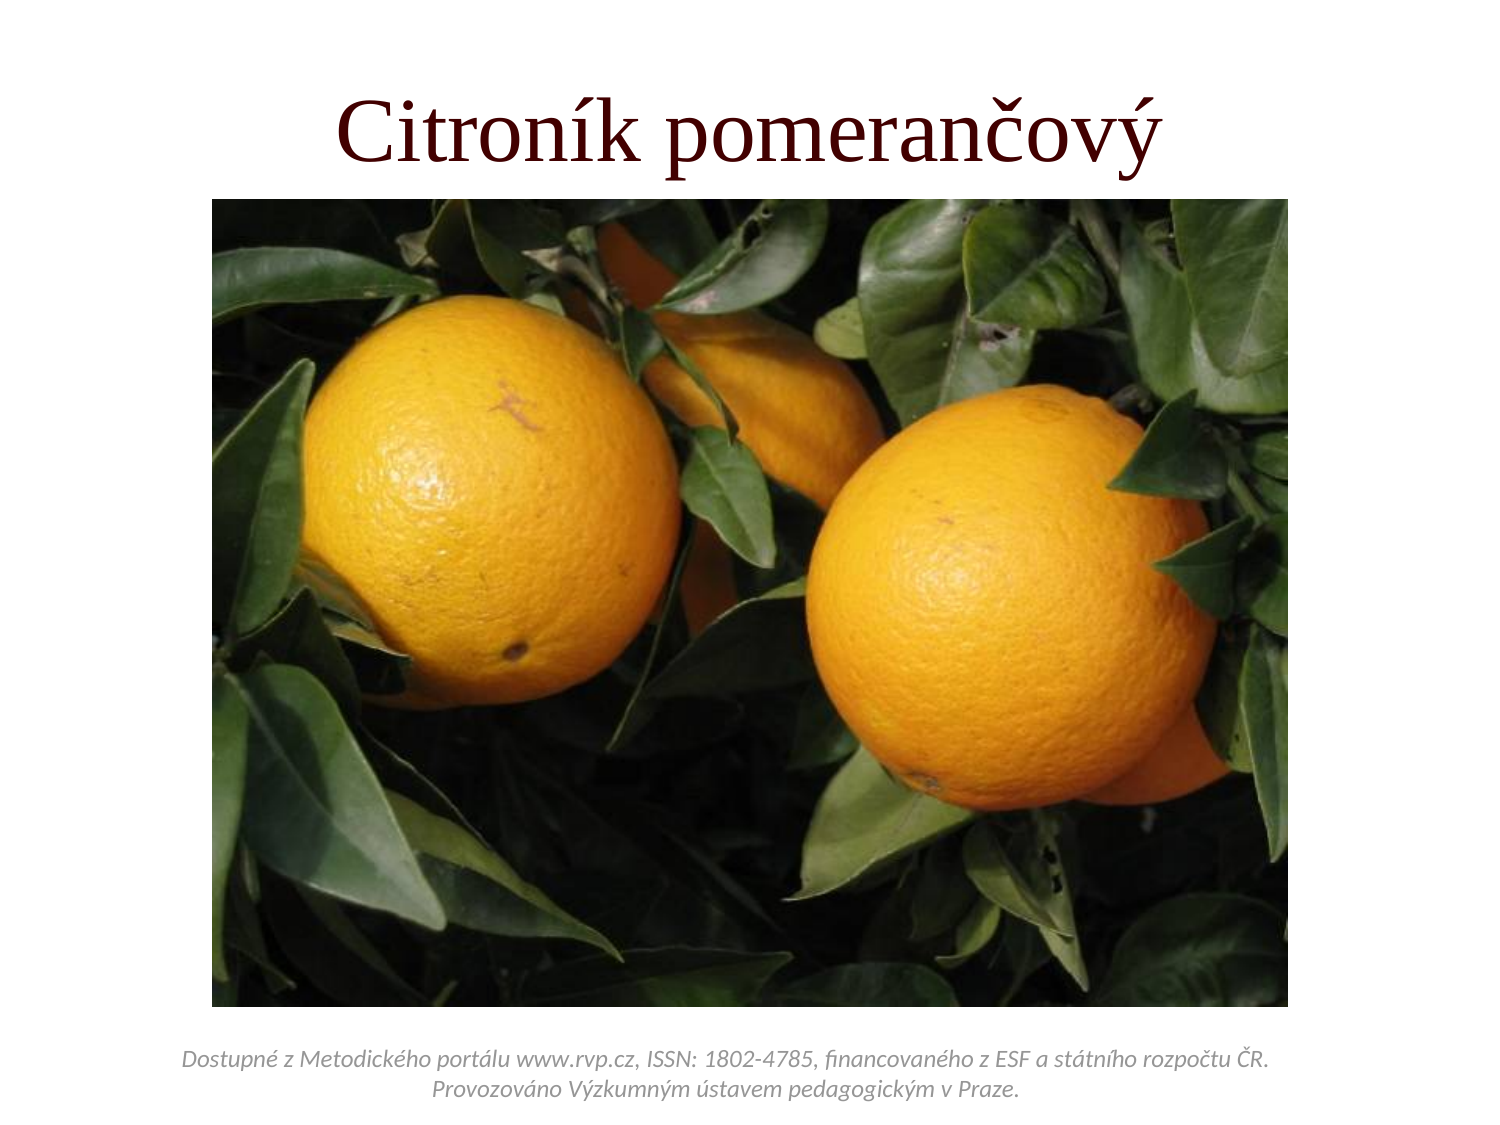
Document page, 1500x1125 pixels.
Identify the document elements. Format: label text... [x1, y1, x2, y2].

text_box [212, 200, 1288, 1007]
text_box Dostupné z Metodického portálu www.rvp.cz, ISSN: 1802-4785, financovaného z ESF a státního rozpočtu ČR. Provozováno Výzkumným ústavem pedagogickým v Praze. [105, 1042, 1348, 1103]
title Citroník pomerančový [75, 0, 1426, 188]
